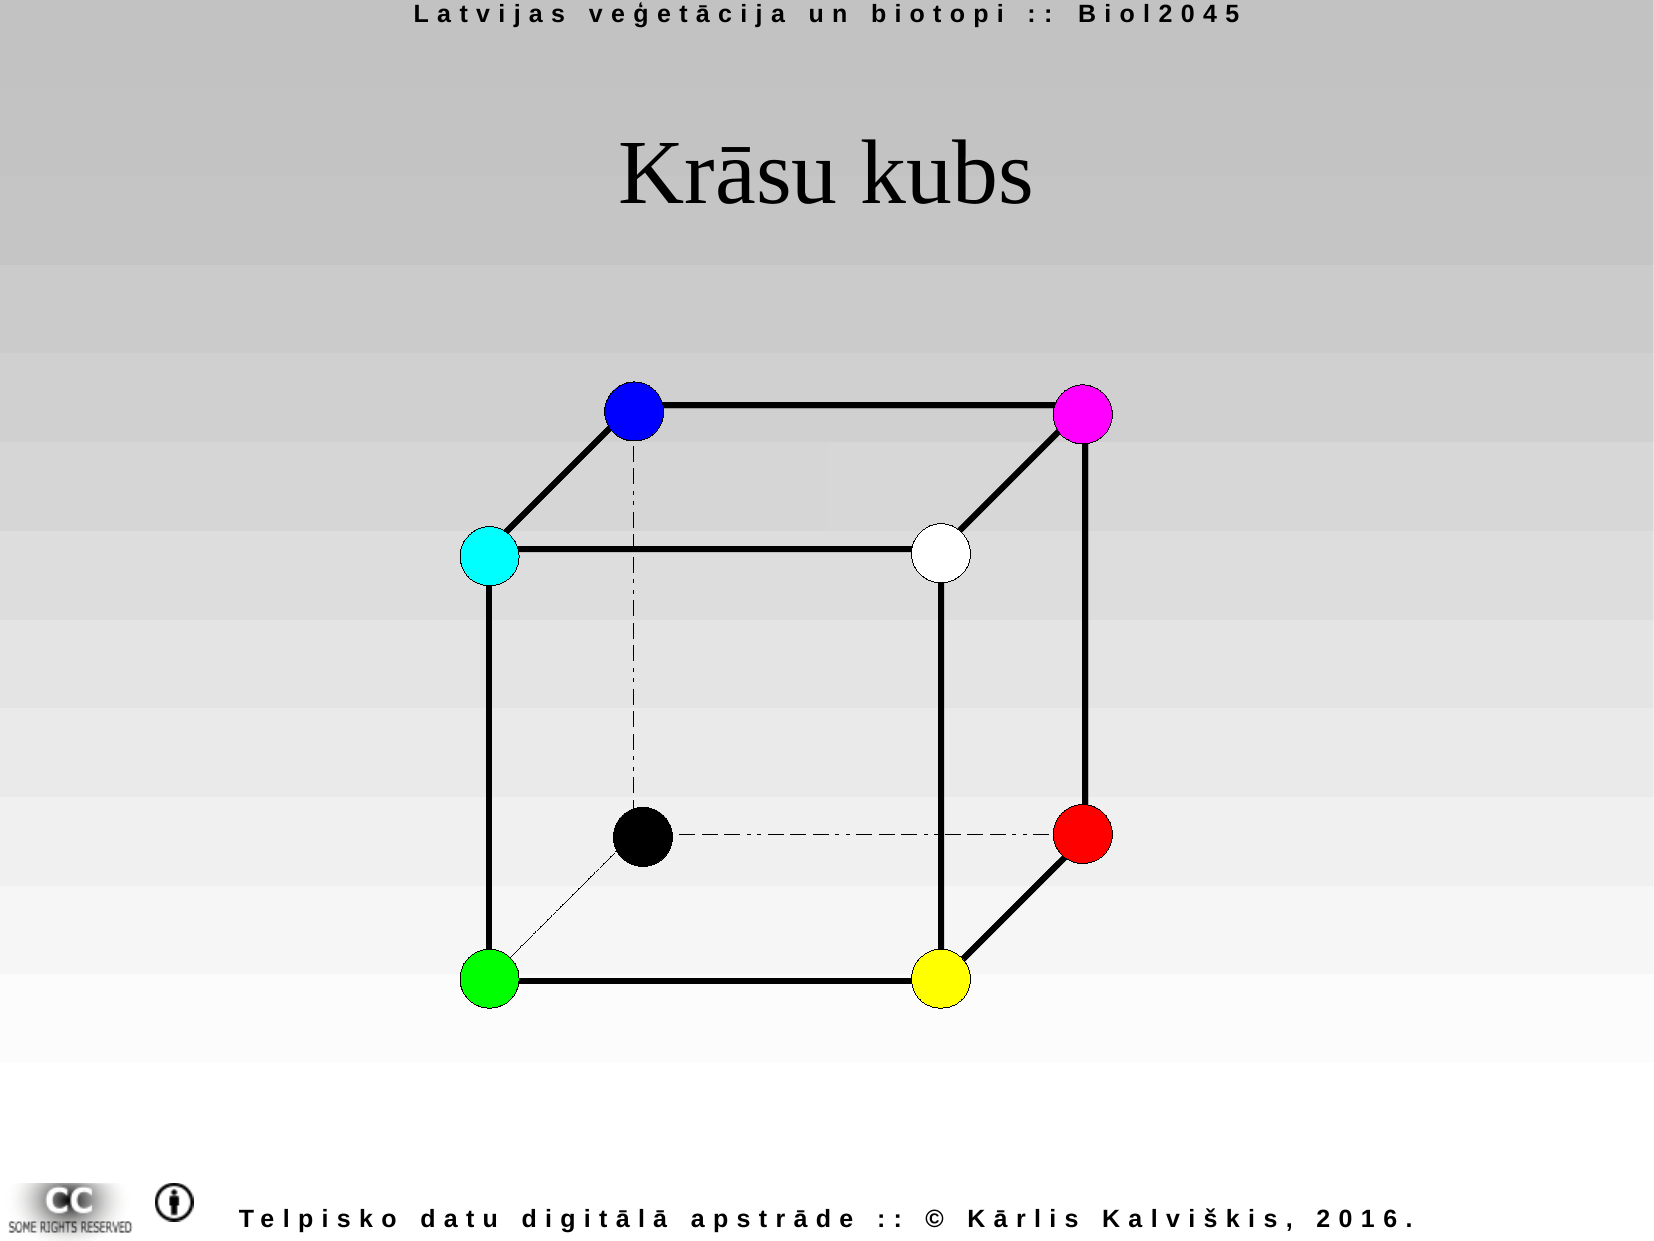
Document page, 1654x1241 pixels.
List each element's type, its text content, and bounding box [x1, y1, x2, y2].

text_box [911, 949, 971, 1009]
text_box [604, 381, 664, 441]
title Krāsu kubs [29, 49, 1625, 296]
text_box [460, 949, 520, 1009]
text_box [911, 523, 971, 583]
text_box [460, 526, 520, 586]
text_box [1053, 804, 1113, 864]
text_box [613, 807, 673, 867]
text_box [1053, 384, 1113, 444]
picture [0, 0, 1654, 1241]
